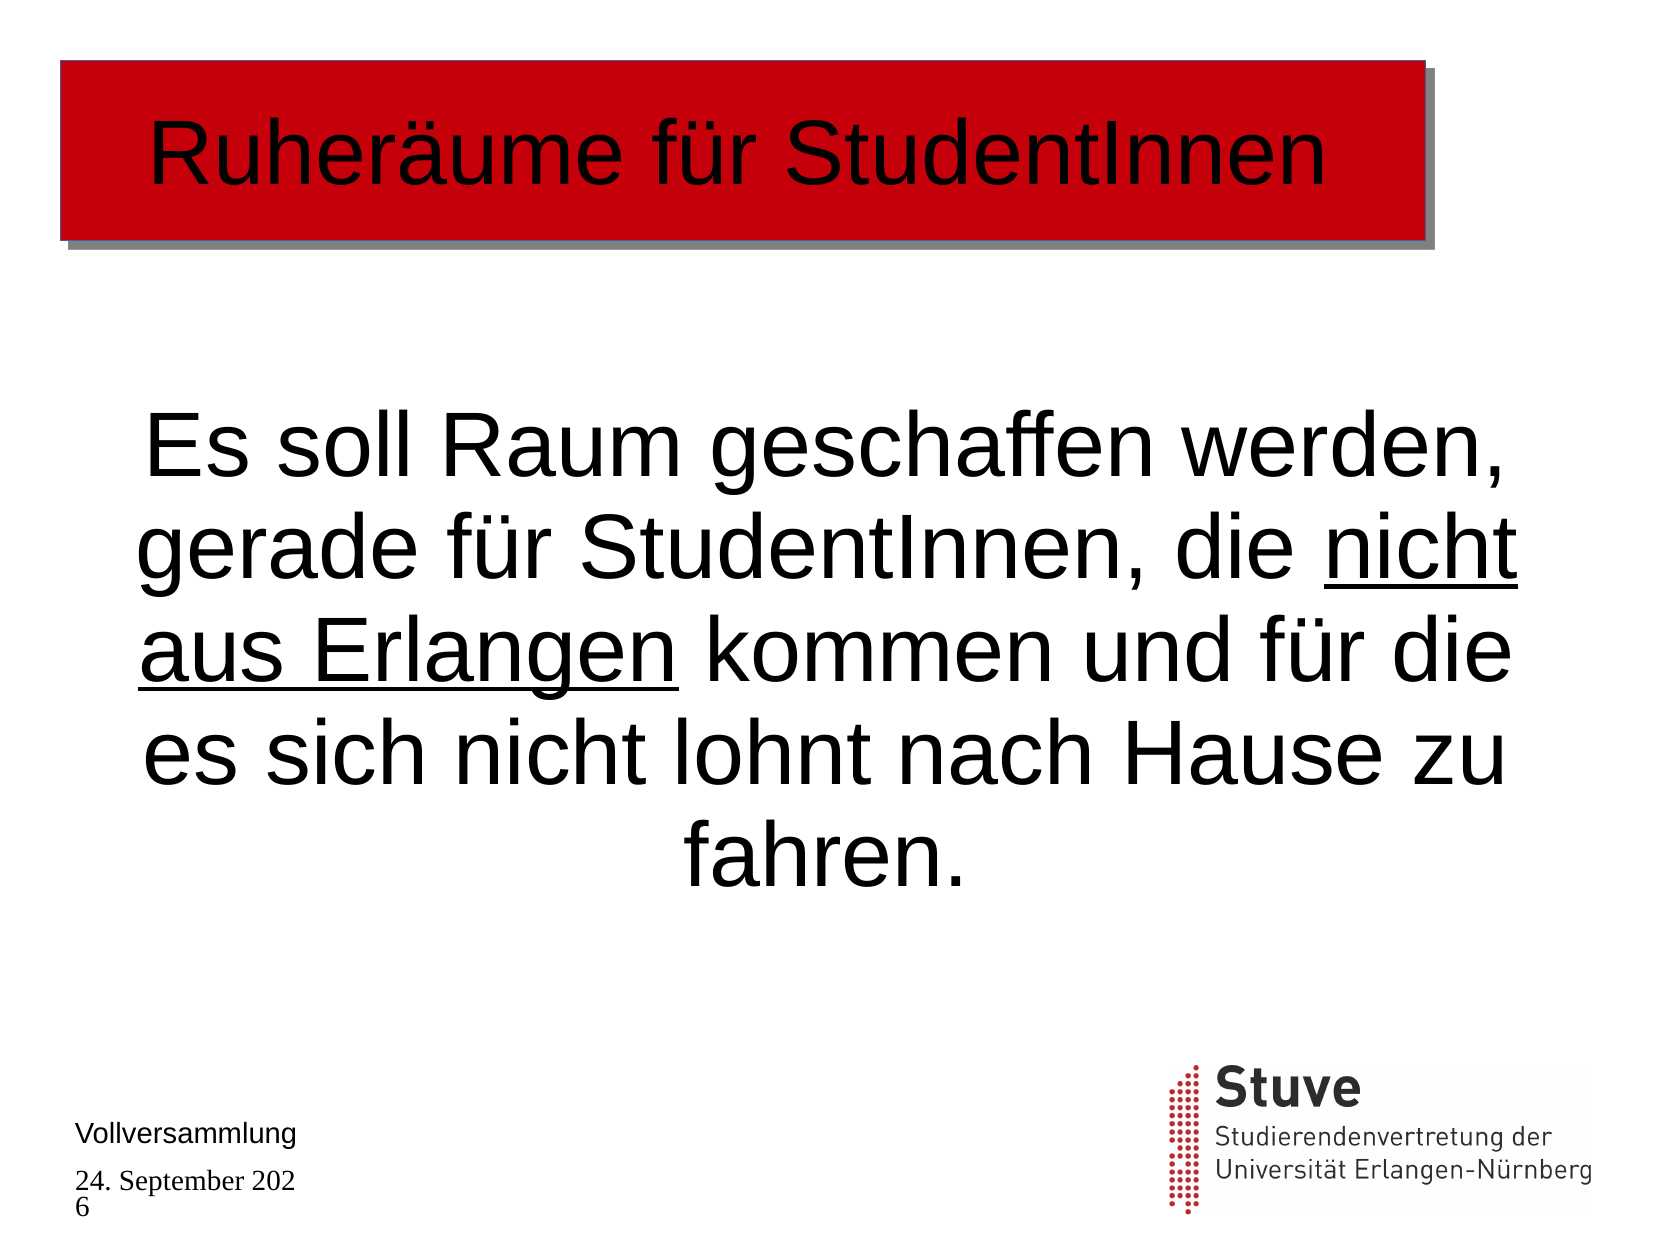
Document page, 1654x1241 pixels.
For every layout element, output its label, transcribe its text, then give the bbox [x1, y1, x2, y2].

picture [1169, 1064, 1591, 1215]
subtitle Es soll Raum geschaffen werden, gerade für StudentInnen, die nicht aus Erlangen kommen und für die es sich nicht lohnt nach Hause zu fahren. [82, 290, 1571, 1010]
title Ruheräume für StudentInnen [45, 49, 1433, 257]
